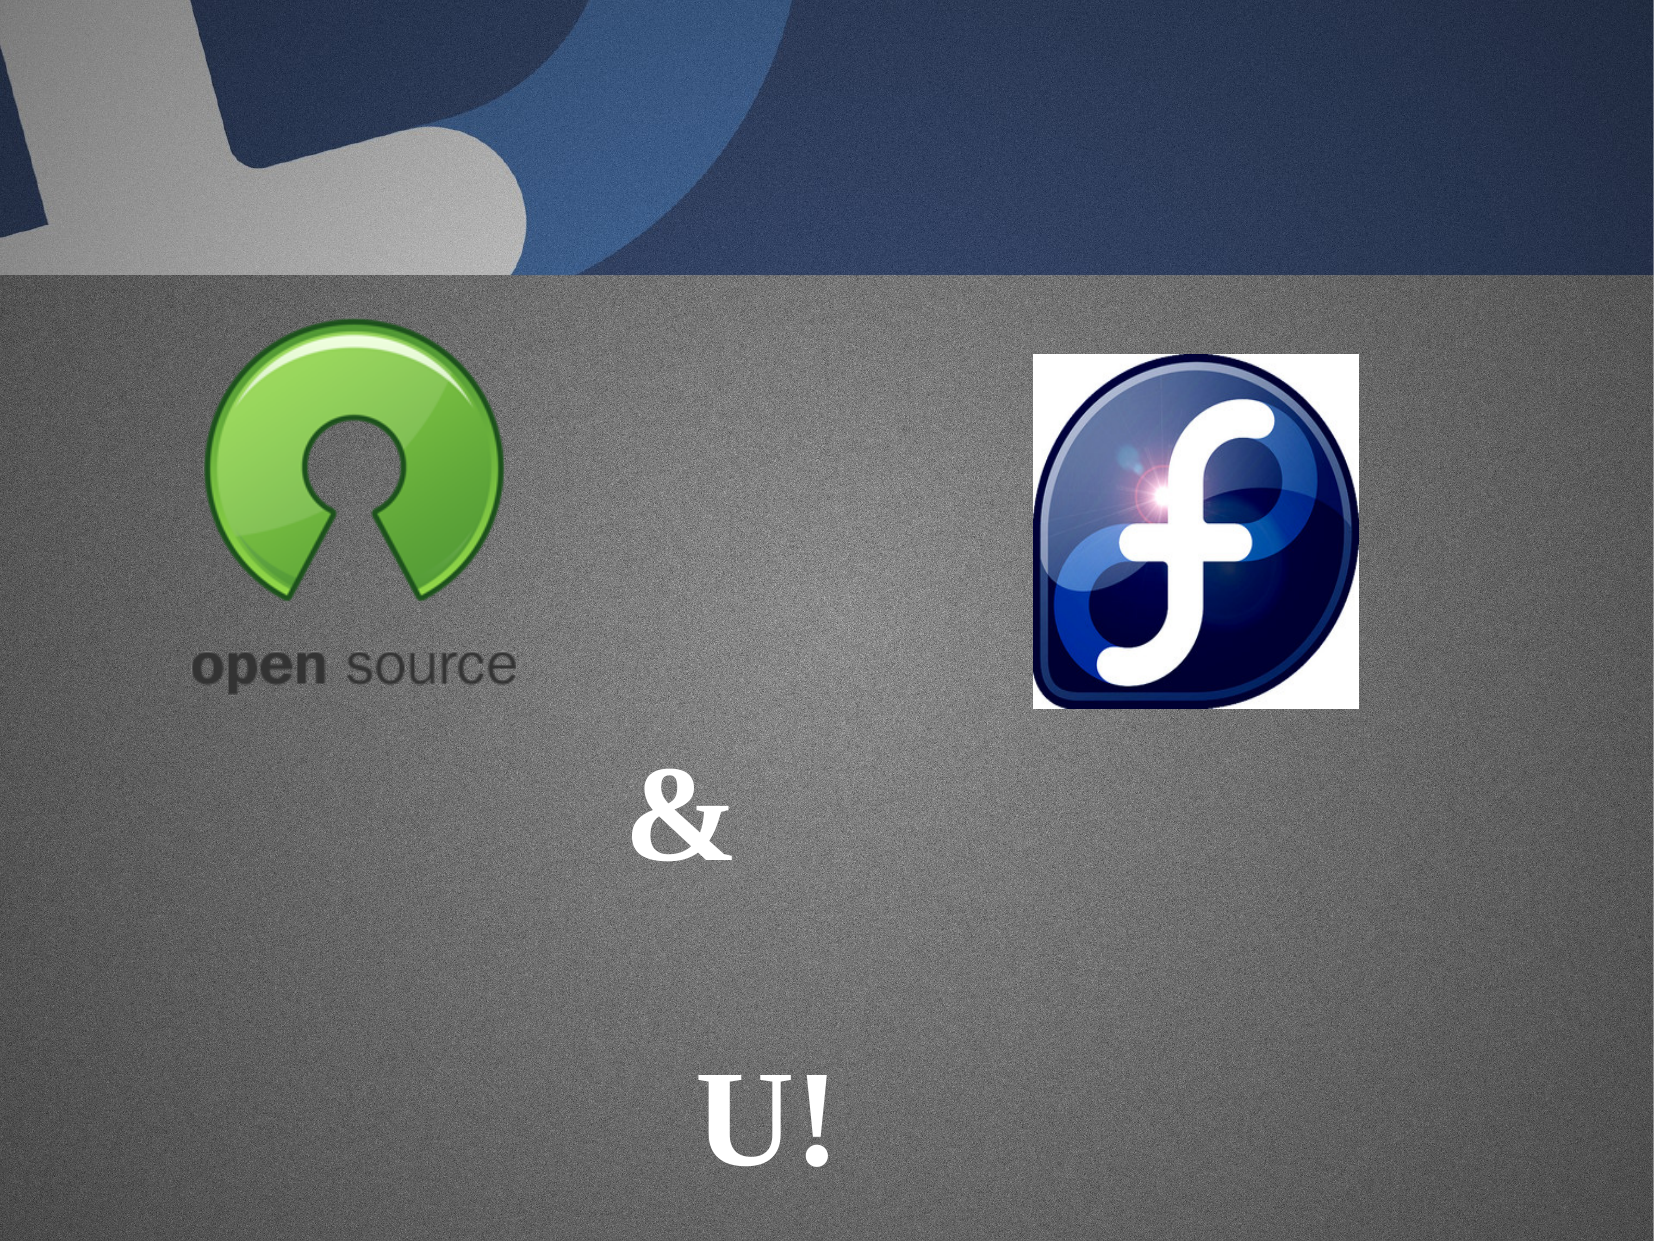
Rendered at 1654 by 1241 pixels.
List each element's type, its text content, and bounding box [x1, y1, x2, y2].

subtitle & U! [501, 738, 863, 1195]
picture [0, 0, 1654, 1241]
